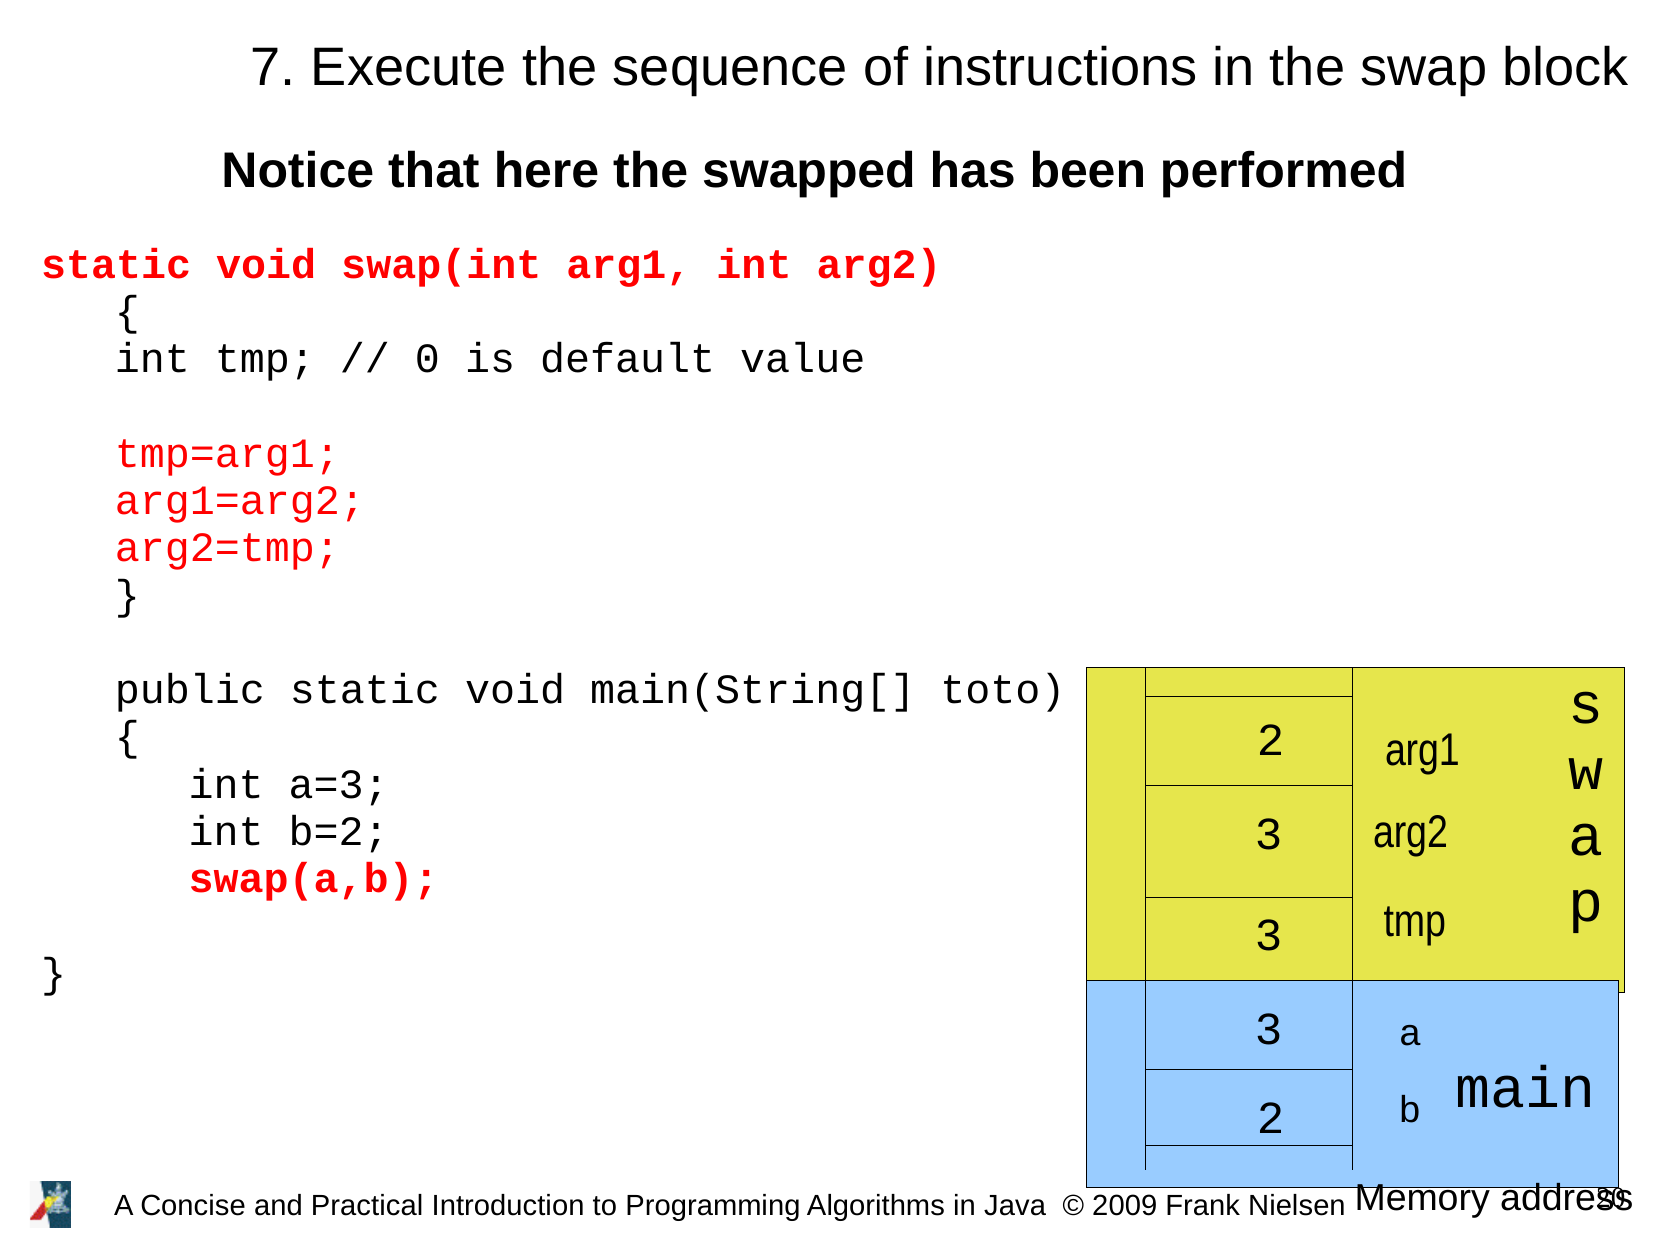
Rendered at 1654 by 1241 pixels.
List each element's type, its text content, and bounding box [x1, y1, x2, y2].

text_box [1146, 898, 1352, 980]
text_box [1146, 697, 1352, 785]
text_box static void swap(int arg1, int arg2) { int tmp; // 0 is default value tmp=arg1; arg1=arg2; arg2=tmp; } public static void main(String[] toto) { int a=3; int b=2; swap(a,b); } [26, 236, 1270, 974]
text_box Notice that here the swapped has been performed [206, 134, 1424, 207]
text_box swap [1553, 667, 1619, 934]
text_box 3 [1240, 905, 1298, 969]
text_box tmp [1358, 885, 1477, 975]
text_box [1146, 786, 1352, 897]
text_box b [1384, 1080, 1436, 1138]
picture [29, 1181, 71, 1228]
text_box 7. Execute the sequence of instructions in the swap block [236, 29, 1654, 325]
text_box Memory address [1339, 1169, 1648, 1227]
text_box main [1440, 1051, 1611, 1129]
text_box 3 [1240, 804, 1298, 869]
text_box [1086, 667, 1352, 1188]
text_box [1353, 667, 1625, 1169]
text_box [1146, 981, 1352, 1069]
text_box 2 [1242, 1088, 1300, 1152]
text_box a [1384, 1004, 1436, 1061]
text_box 3 [1240, 999, 1298, 1064]
text_box 2 [1242, 710, 1300, 774]
text_box arg2 [1358, 797, 1506, 886]
text_box [1146, 667, 1352, 696]
text_box [1146, 1070, 1352, 1145]
text_box arg1 [1358, 708, 1536, 798]
